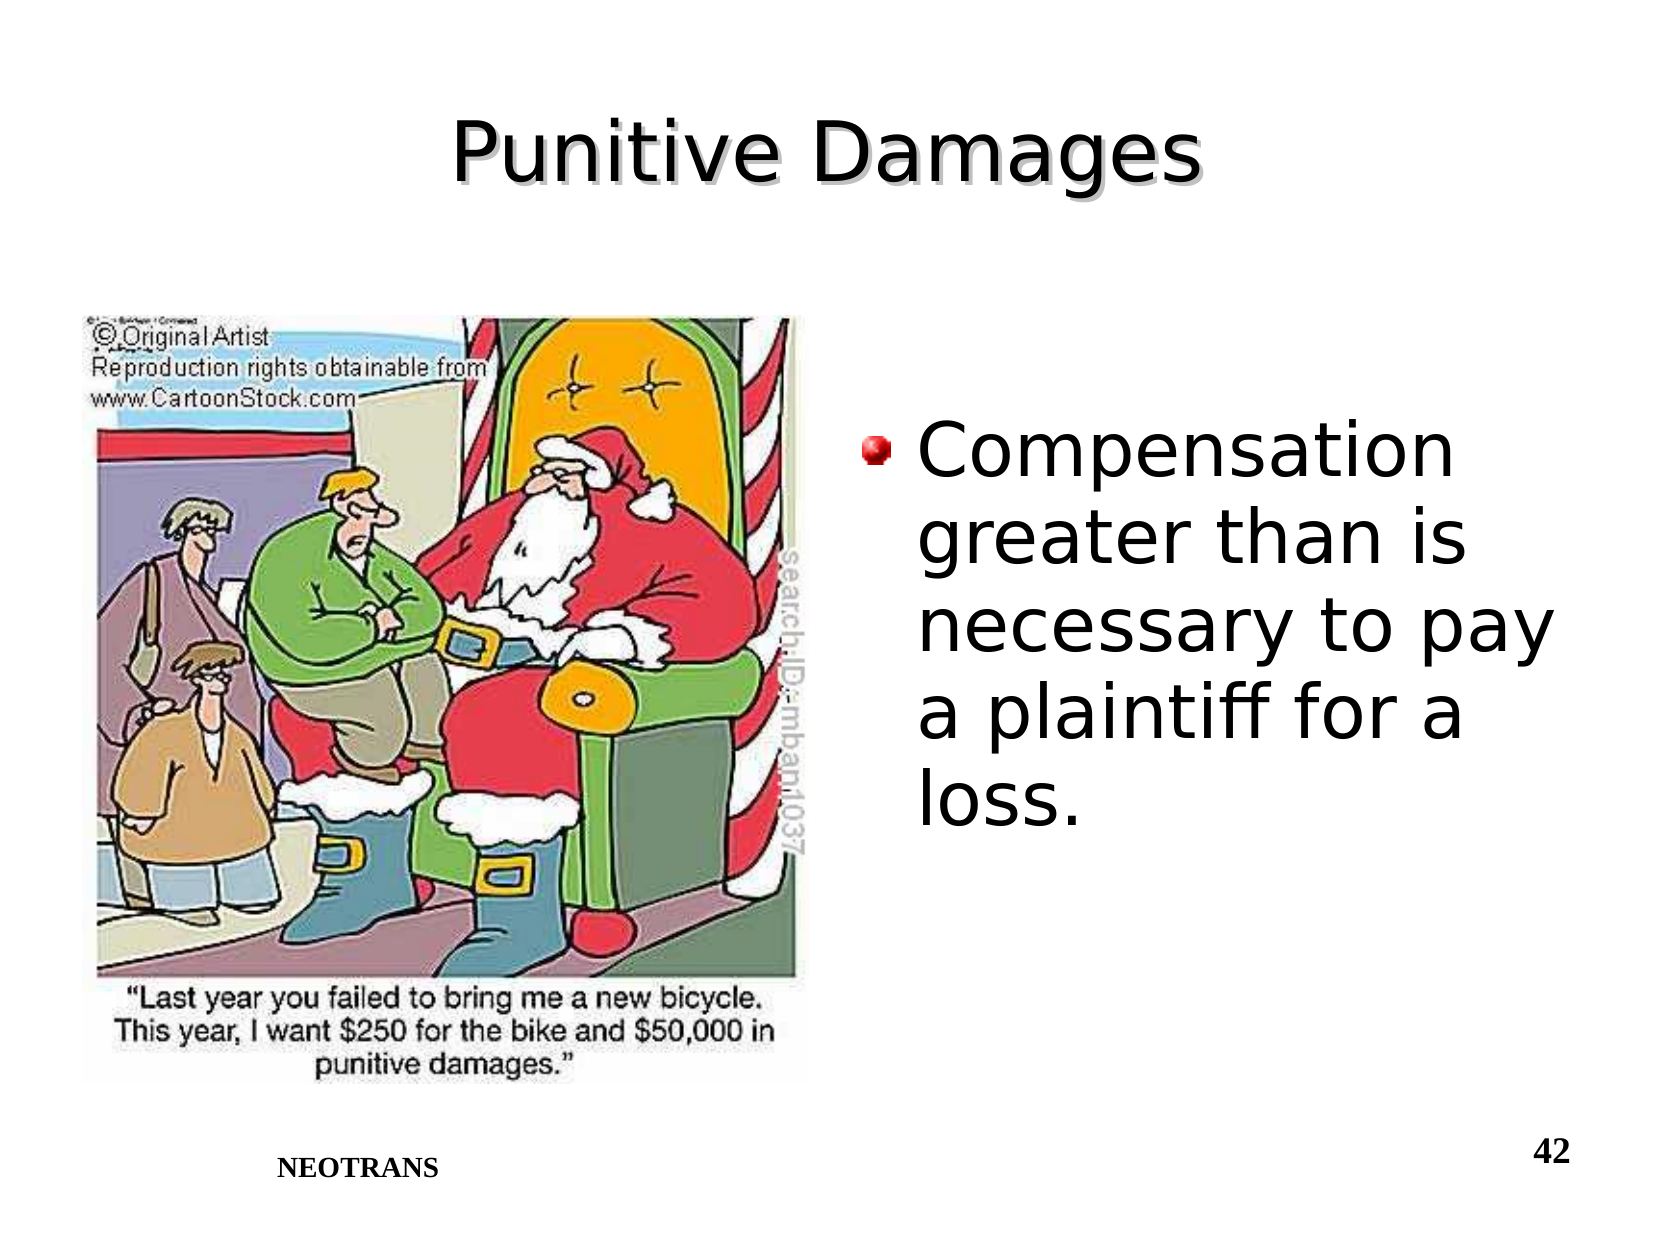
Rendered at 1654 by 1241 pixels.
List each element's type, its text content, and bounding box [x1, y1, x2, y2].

list Compensation greater than is necessary to pay a plaintiff for a loss. [845, 290, 1572, 1109]
title Punitive Damages [82, 49, 1571, 257]
picture [82, 315, 809, 1084]
